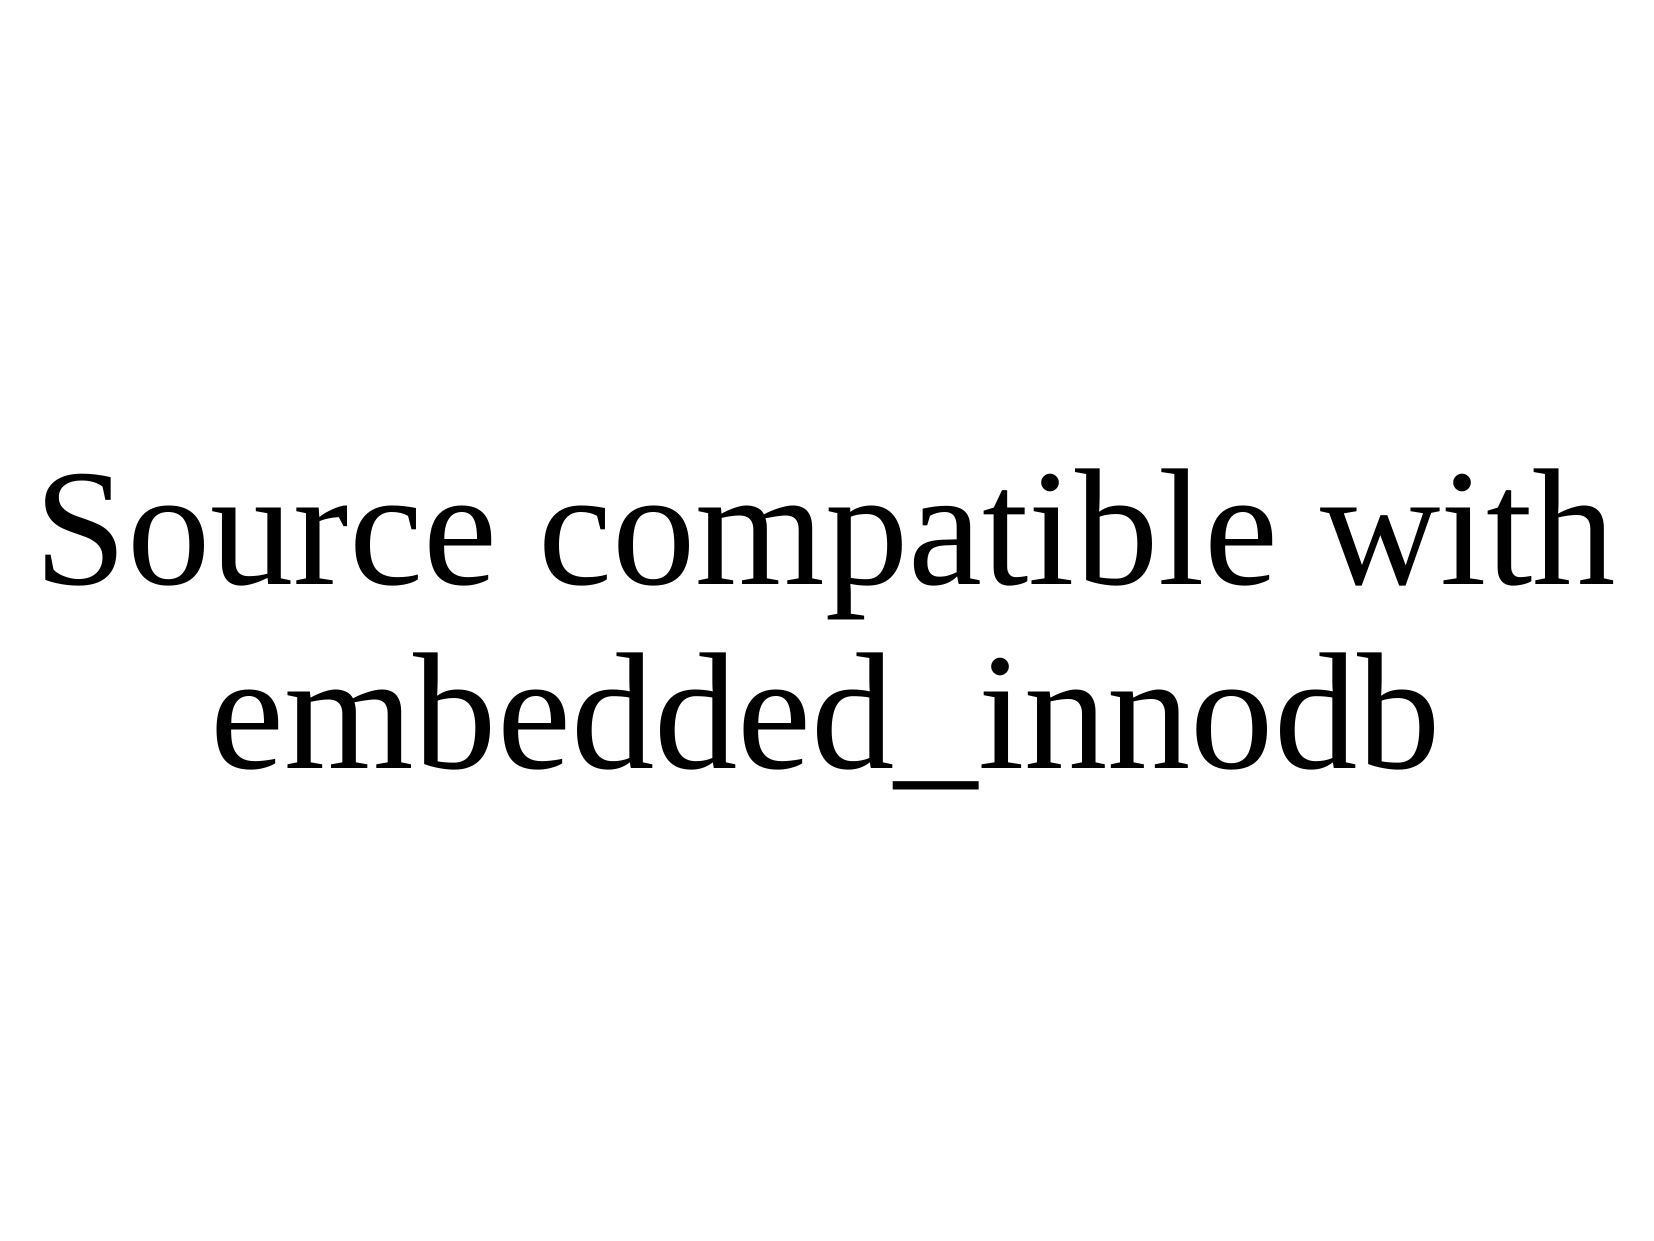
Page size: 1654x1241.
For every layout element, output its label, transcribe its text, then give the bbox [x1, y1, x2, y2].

title Source compatible with embedded_innodb [0, 435, 1654, 805]
